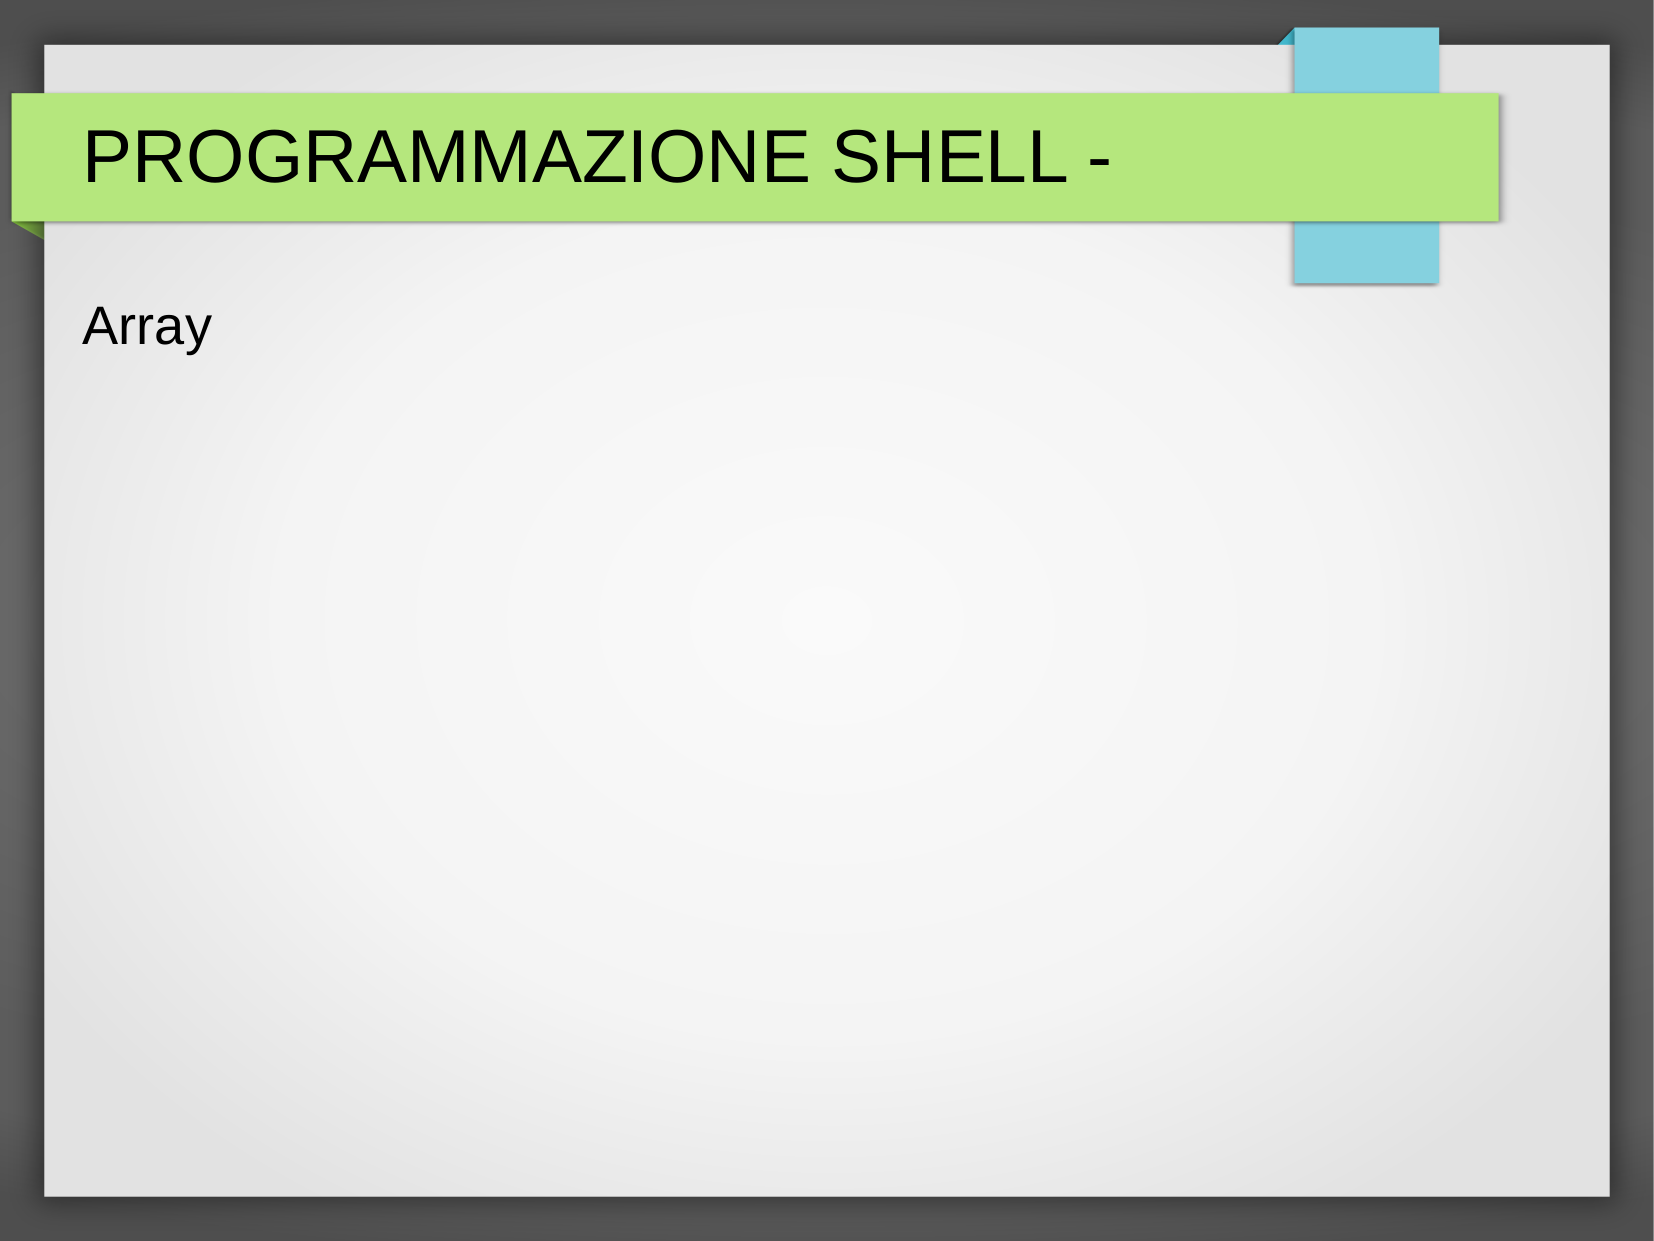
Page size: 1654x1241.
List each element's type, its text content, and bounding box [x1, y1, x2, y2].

picture [0, 0, 1654, 1241]
list Array [82, 290, 1571, 1010]
title PROGRAMMAZIONE SHELL - [82, 49, 1571, 257]
